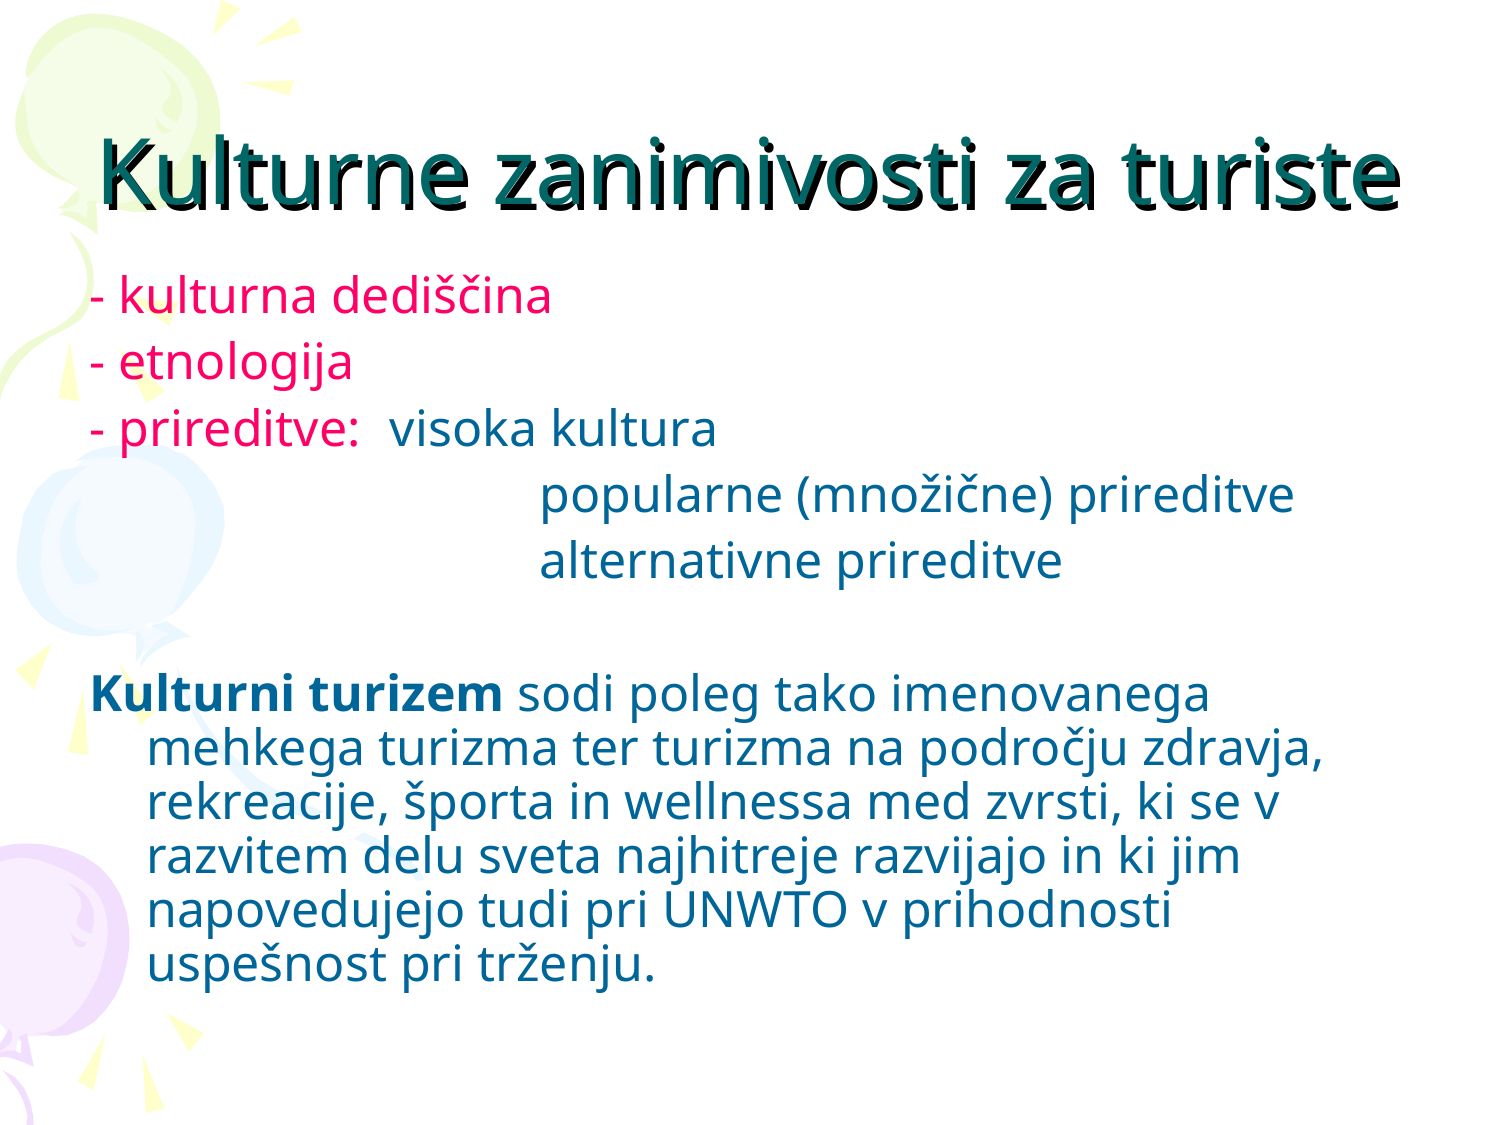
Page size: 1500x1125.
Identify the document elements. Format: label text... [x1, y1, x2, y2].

list - kulturna dediščina - etnologija - prireditve: visoka kultura popularne (množične) prireditve alternativne prireditve Kulturni turizem sodi poleg tako imenovanega mehkega turizma ter turizma na področju zdravja, rekreacije, športa in wellnessa med zvrsti, ki se v razvitem delu sveta najhitreje razvijajo in ki jim napovedujejo tudi pri UNWTO v prihodnosti uspešnost pri trženju. [75, 262, 1426, 1035]
title Kulturne zanimivosti za turiste [72, 16, 1426, 233]
